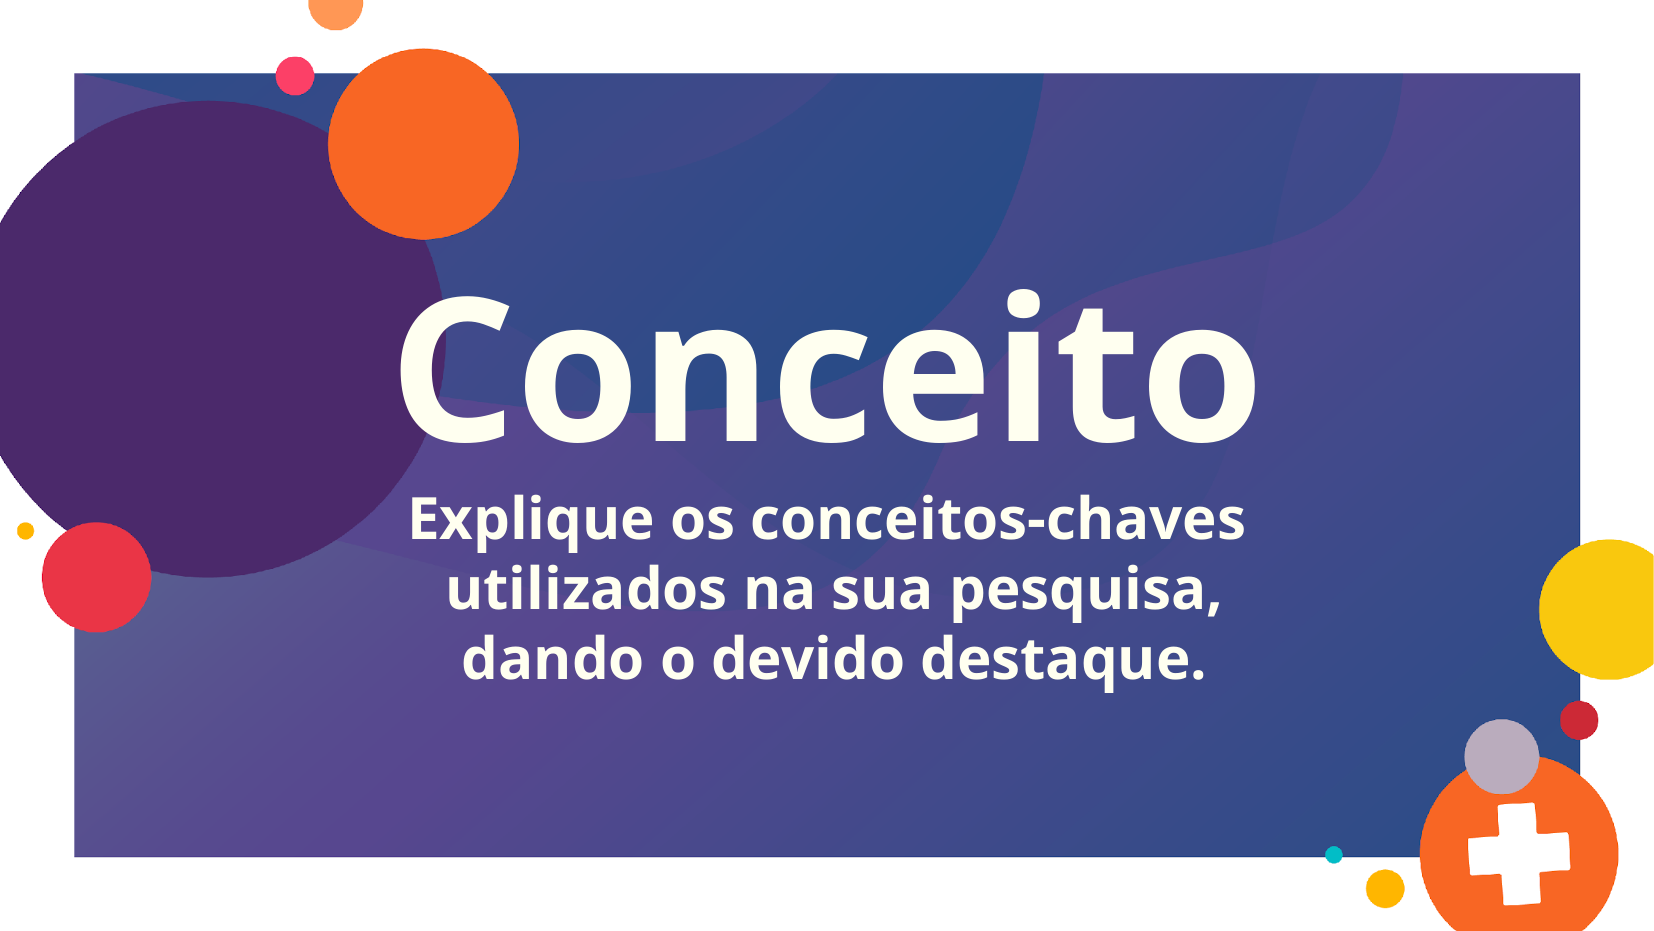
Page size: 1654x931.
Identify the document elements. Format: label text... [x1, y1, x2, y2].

text_box Conceito Explique os conceitos-chaves utilizados na sua pesquisa, dando o devido destaque. [82, 82, 1571, 851]
picture [0, 0, 1654, 931]
